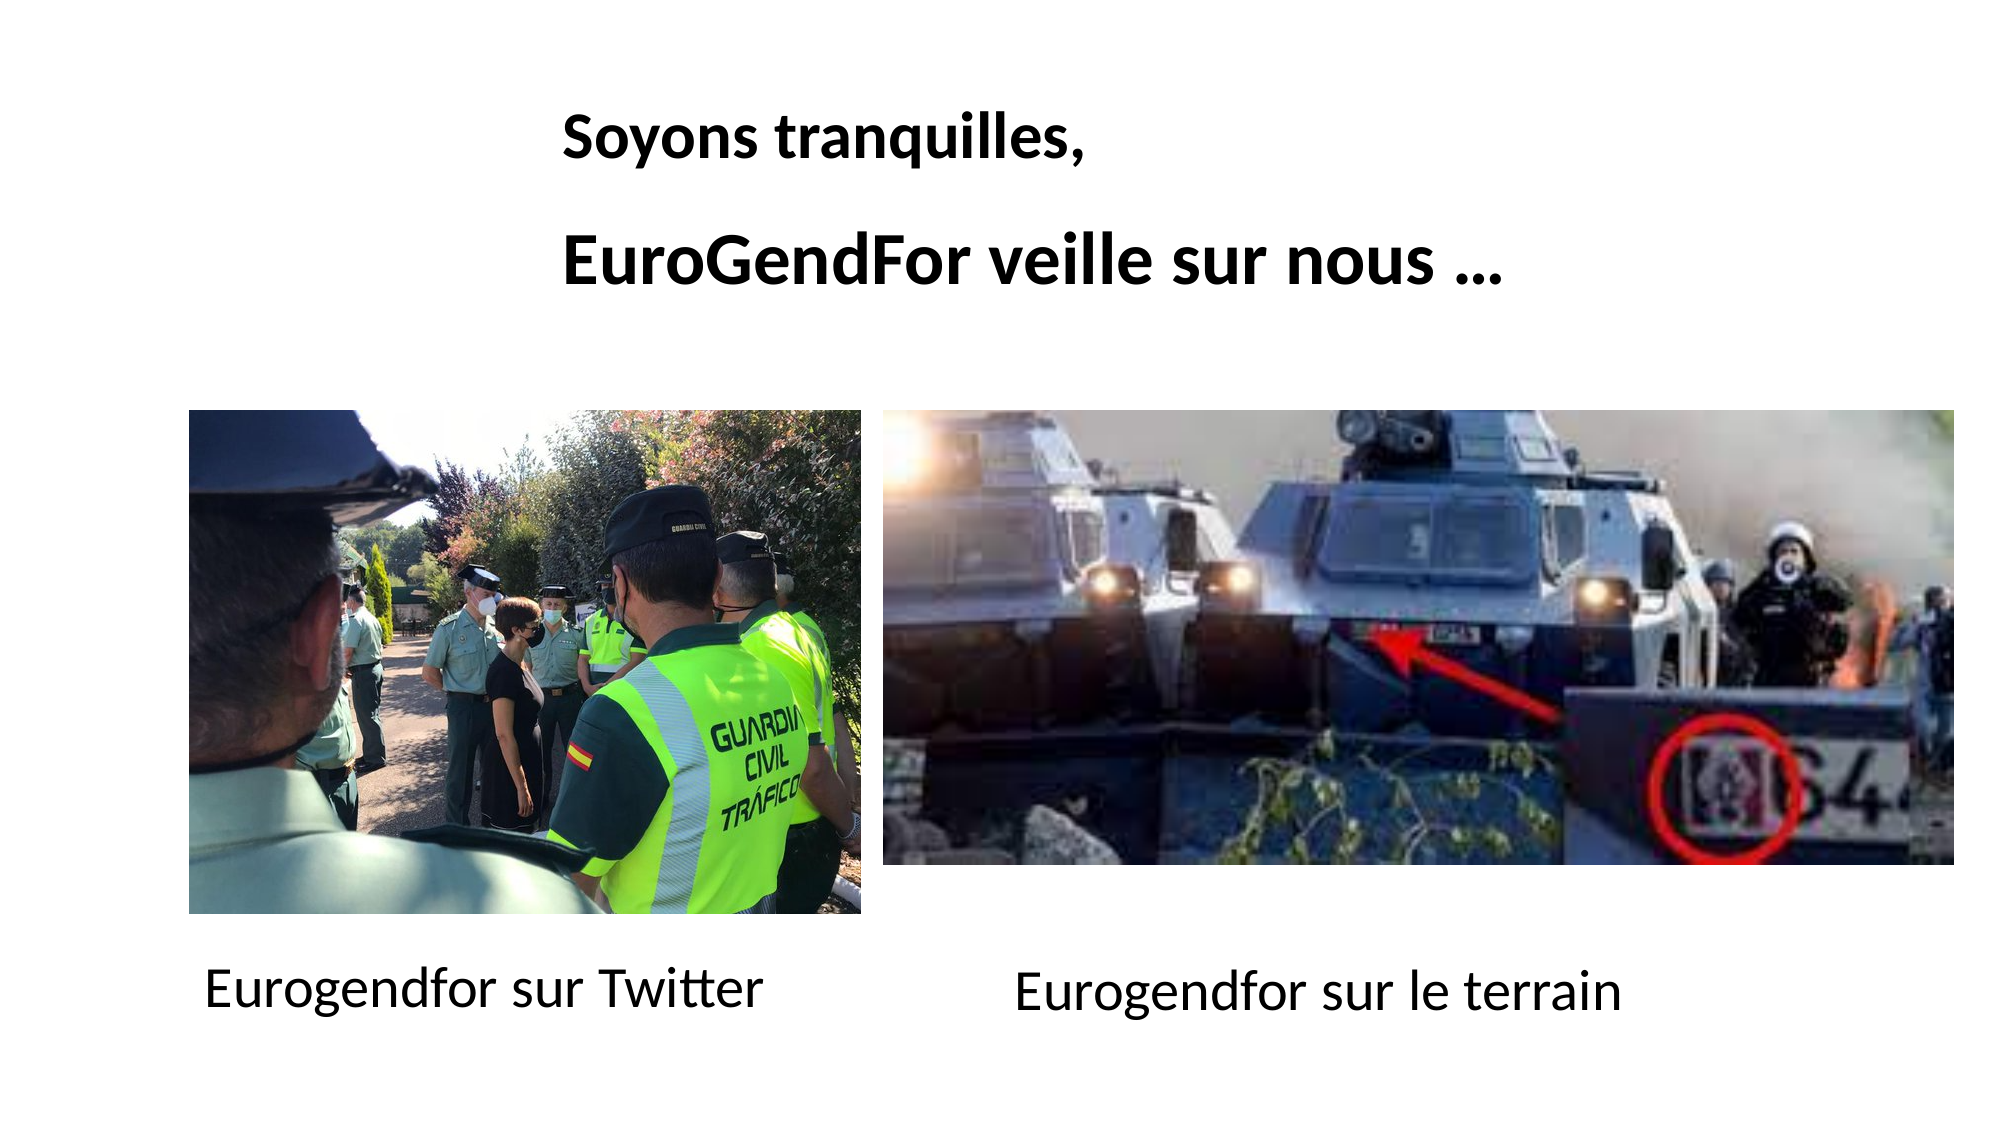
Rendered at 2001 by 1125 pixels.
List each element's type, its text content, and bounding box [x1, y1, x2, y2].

picture [883, 410, 1954, 865]
text_box Eurogendfor sur le terrain [999, 887, 1775, 1097]
picture [189, 410, 861, 914]
title Eurogendfor sur Twitter [189, 914, 861, 1094]
text_box EuroGendFor veille sur nous … [547, 170, 1696, 351]
text_box Soyons tranquilles, [547, 87, 1696, 170]
